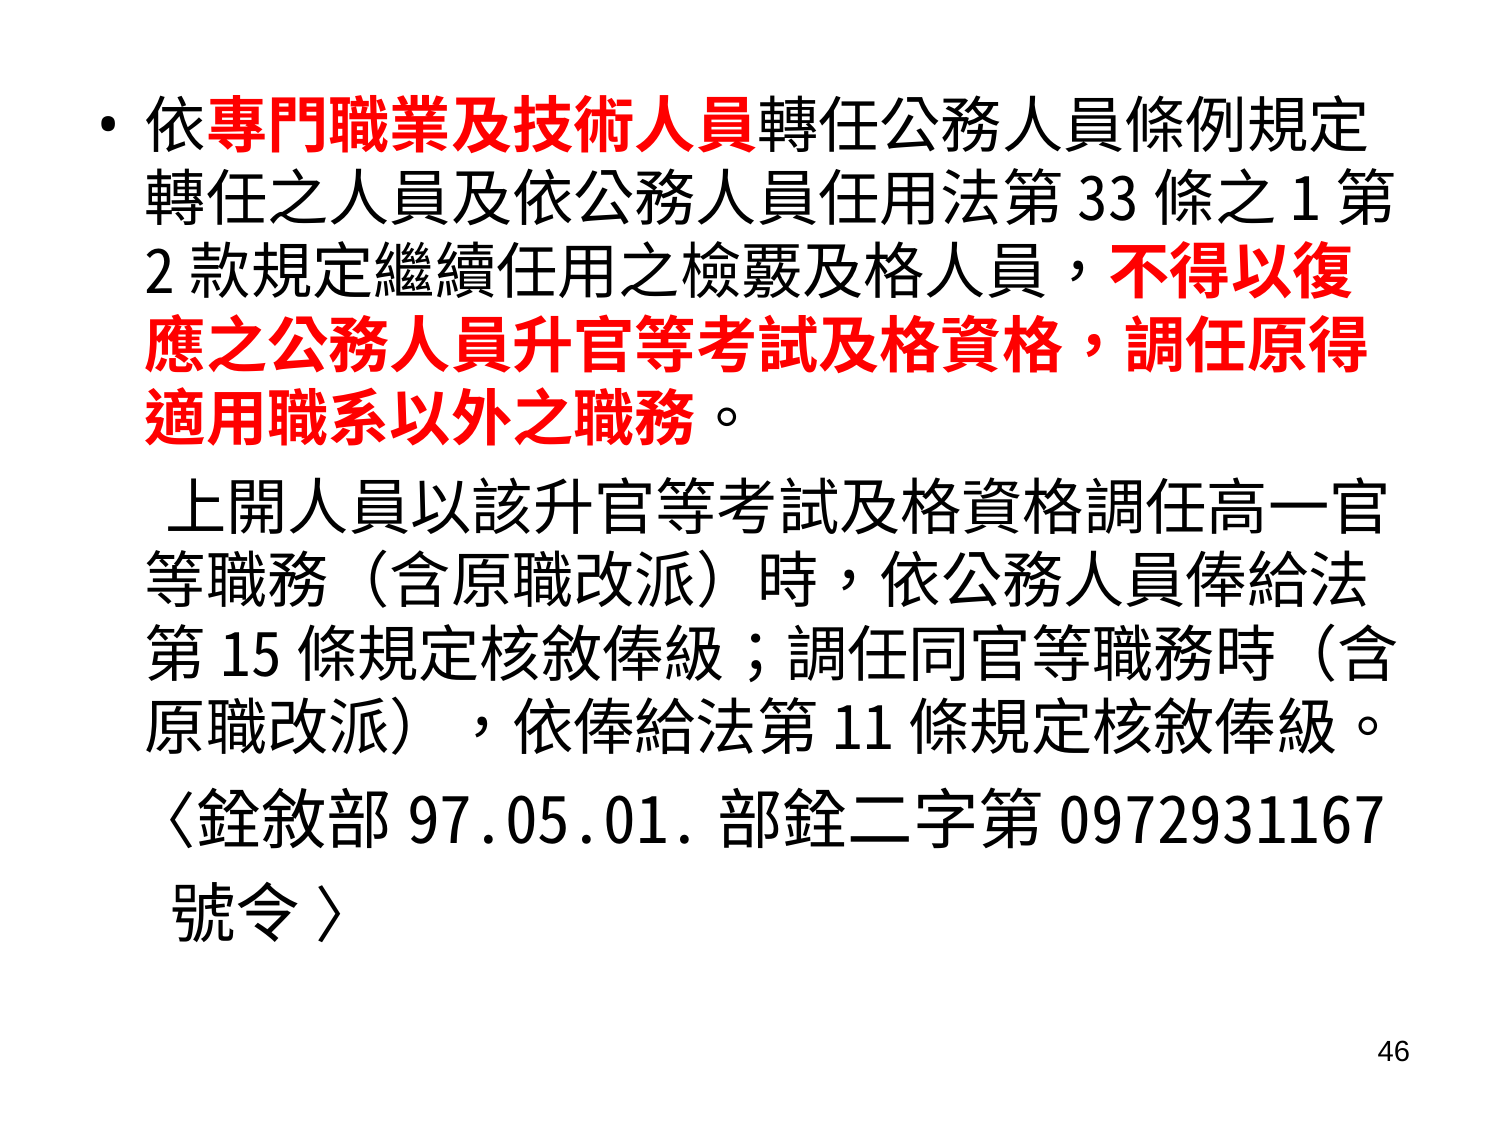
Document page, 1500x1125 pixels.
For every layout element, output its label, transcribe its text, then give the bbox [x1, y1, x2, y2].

list 依專門職業及技術人員轉任公務人員條例規定轉任之人員及依公務人員任用法第33條之1第2款規定繼續任用之檢覈及格人員，不得以復應之公務人員升官等考試及格資格，調任原得適用職系以外之職務。 上開人員以該升官等考試及格資格調任高一官等職務（含原職改派）時，依公務人員俸給法第15條規定核敘俸級；調任同官等職務時（含原職改派），依俸給法第11條規定核敘俸級。 〈銓敘部97.05.01.部銓二字第0972931167 號令 〉 [75, 78, 1426, 1005]
